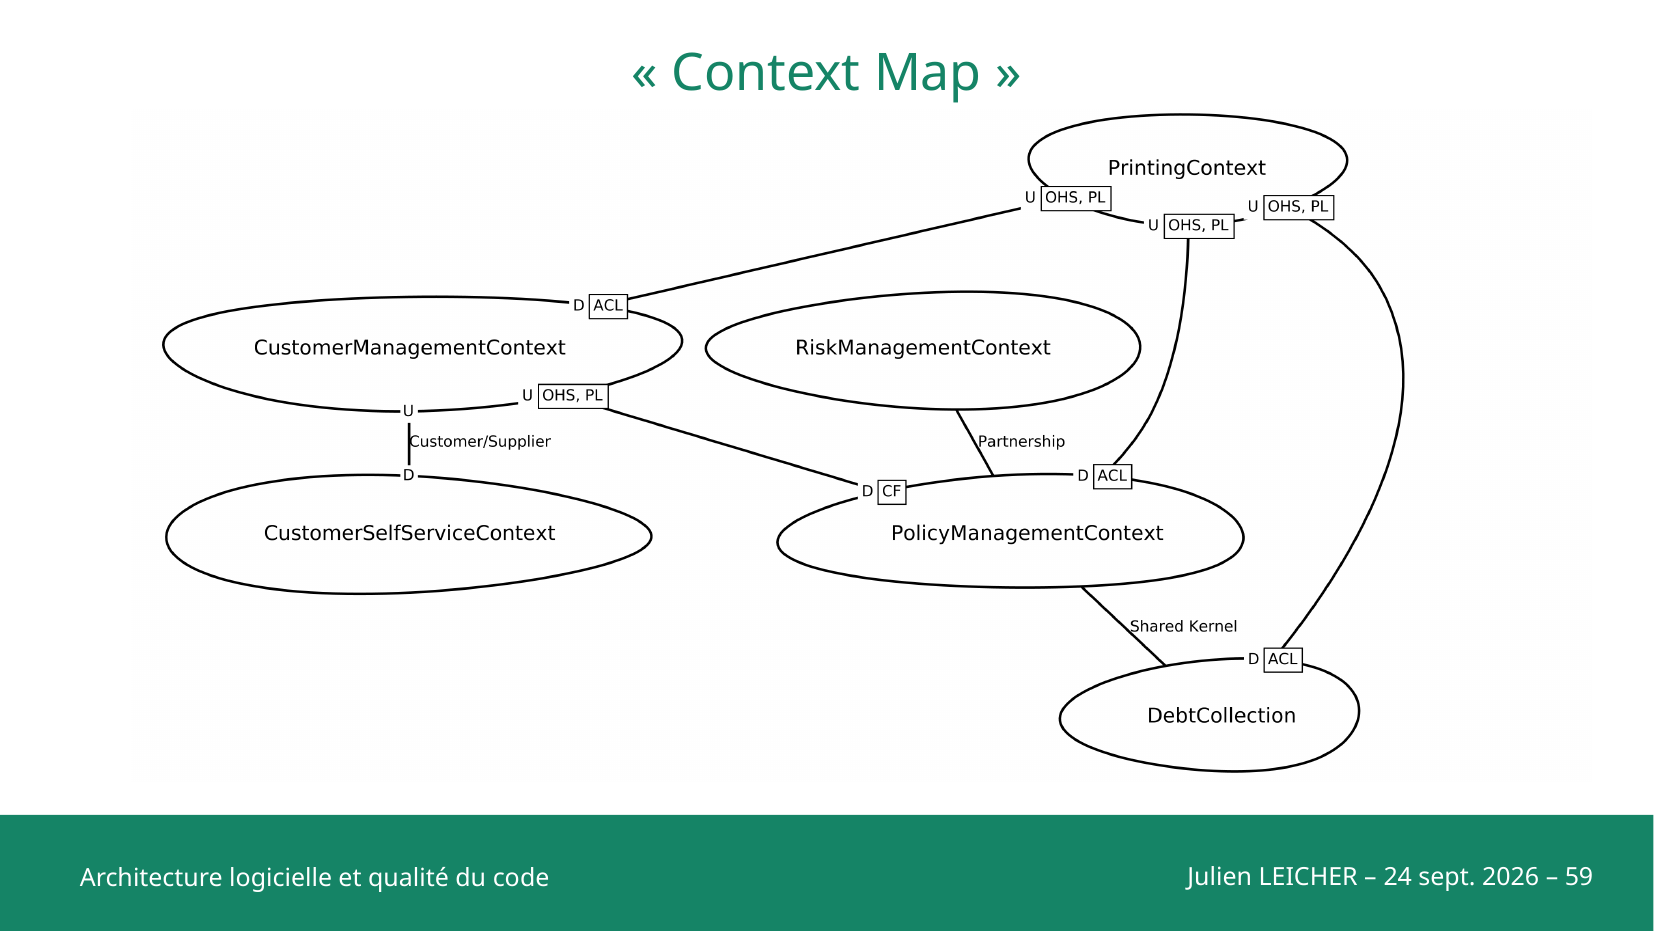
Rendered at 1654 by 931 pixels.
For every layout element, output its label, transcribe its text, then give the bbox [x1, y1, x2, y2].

text_box « Context Map » [0, 27, 1654, 113]
text_box Architecture logicielle et qualité du code [64, 852, 798, 898]
picture [131, 113, 1592, 782]
text_box Julien LEICHER – 7 mars 2022 – <numéro> [0, 814, 1654, 931]
